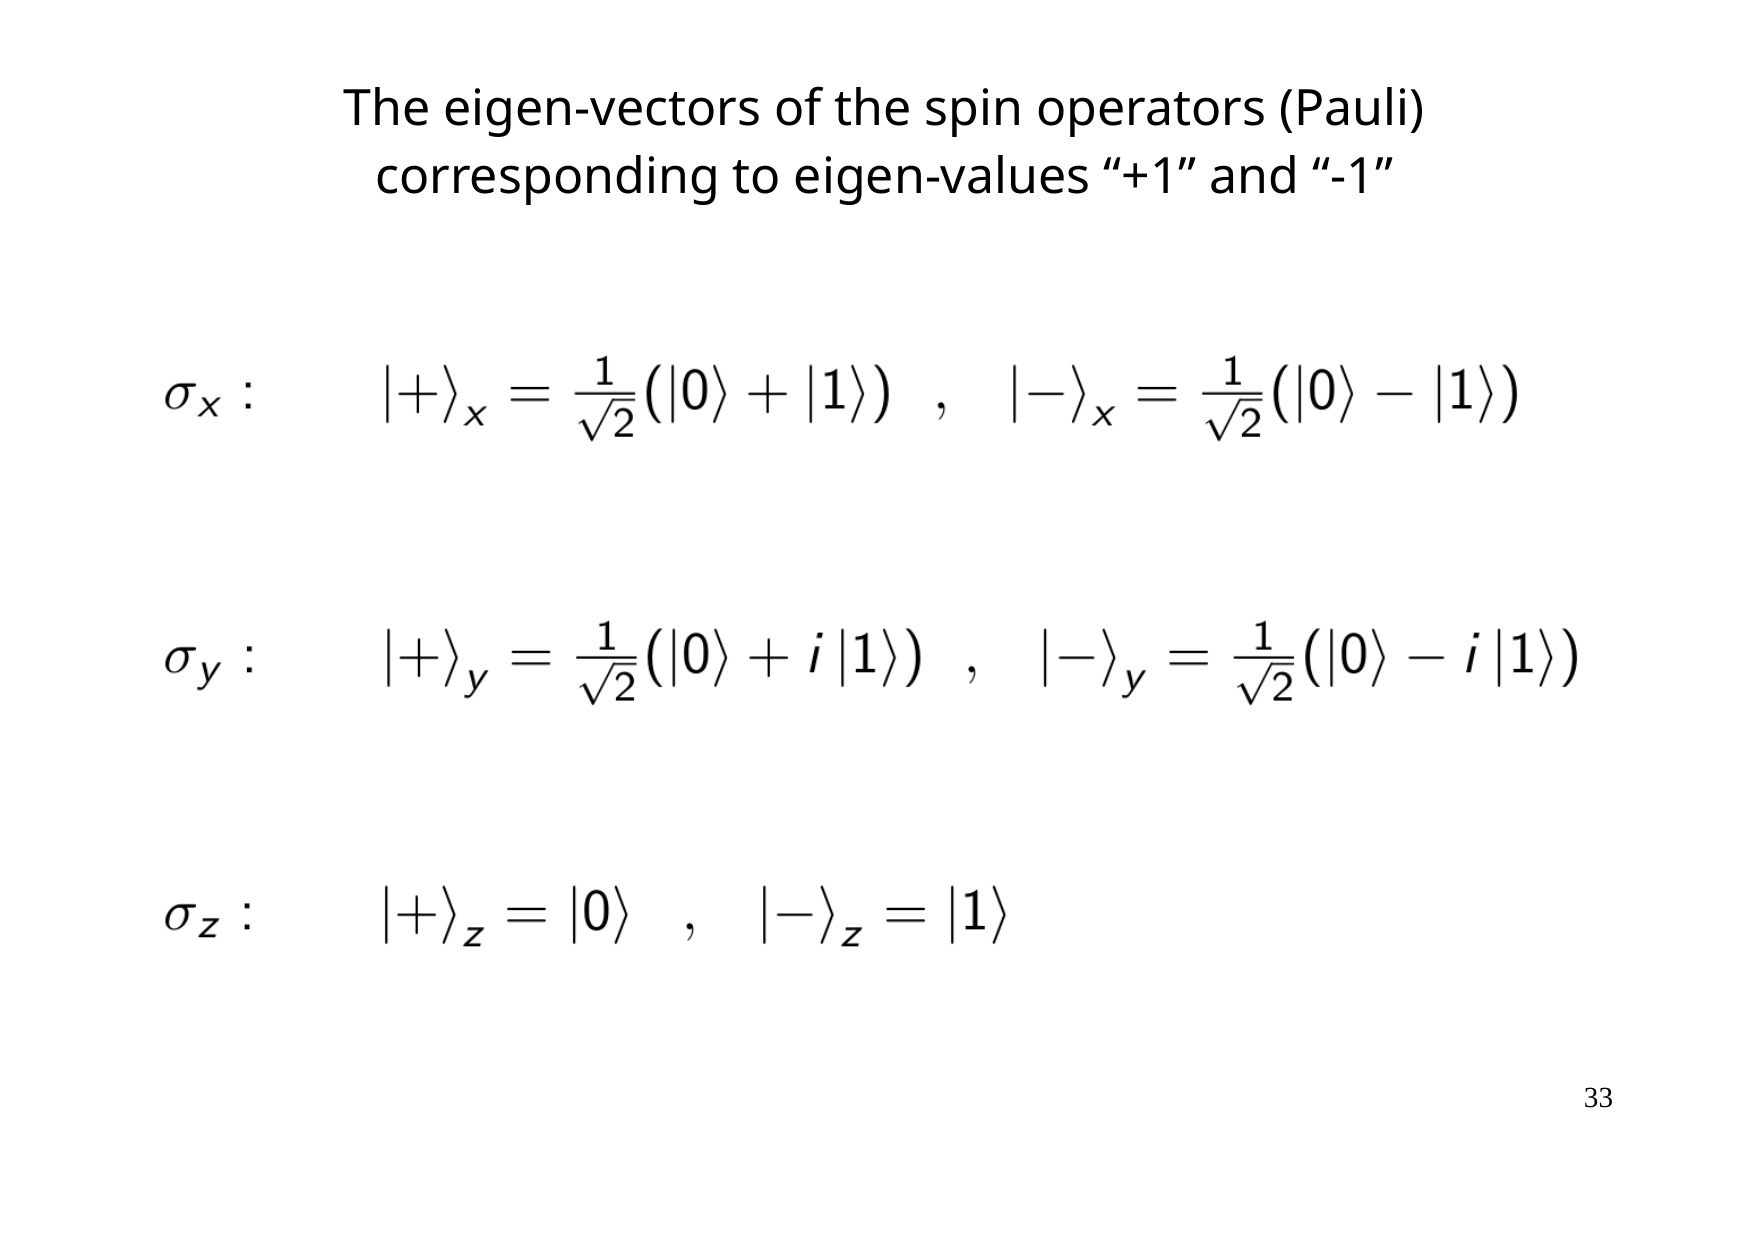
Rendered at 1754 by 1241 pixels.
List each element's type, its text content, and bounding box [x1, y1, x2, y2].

picture [127, 327, 1628, 986]
text_box The eigen-vectors of the spin operators (Pauli) corresponding to eigen-values “+1” and “-1” [328, 64, 1426, 210]
